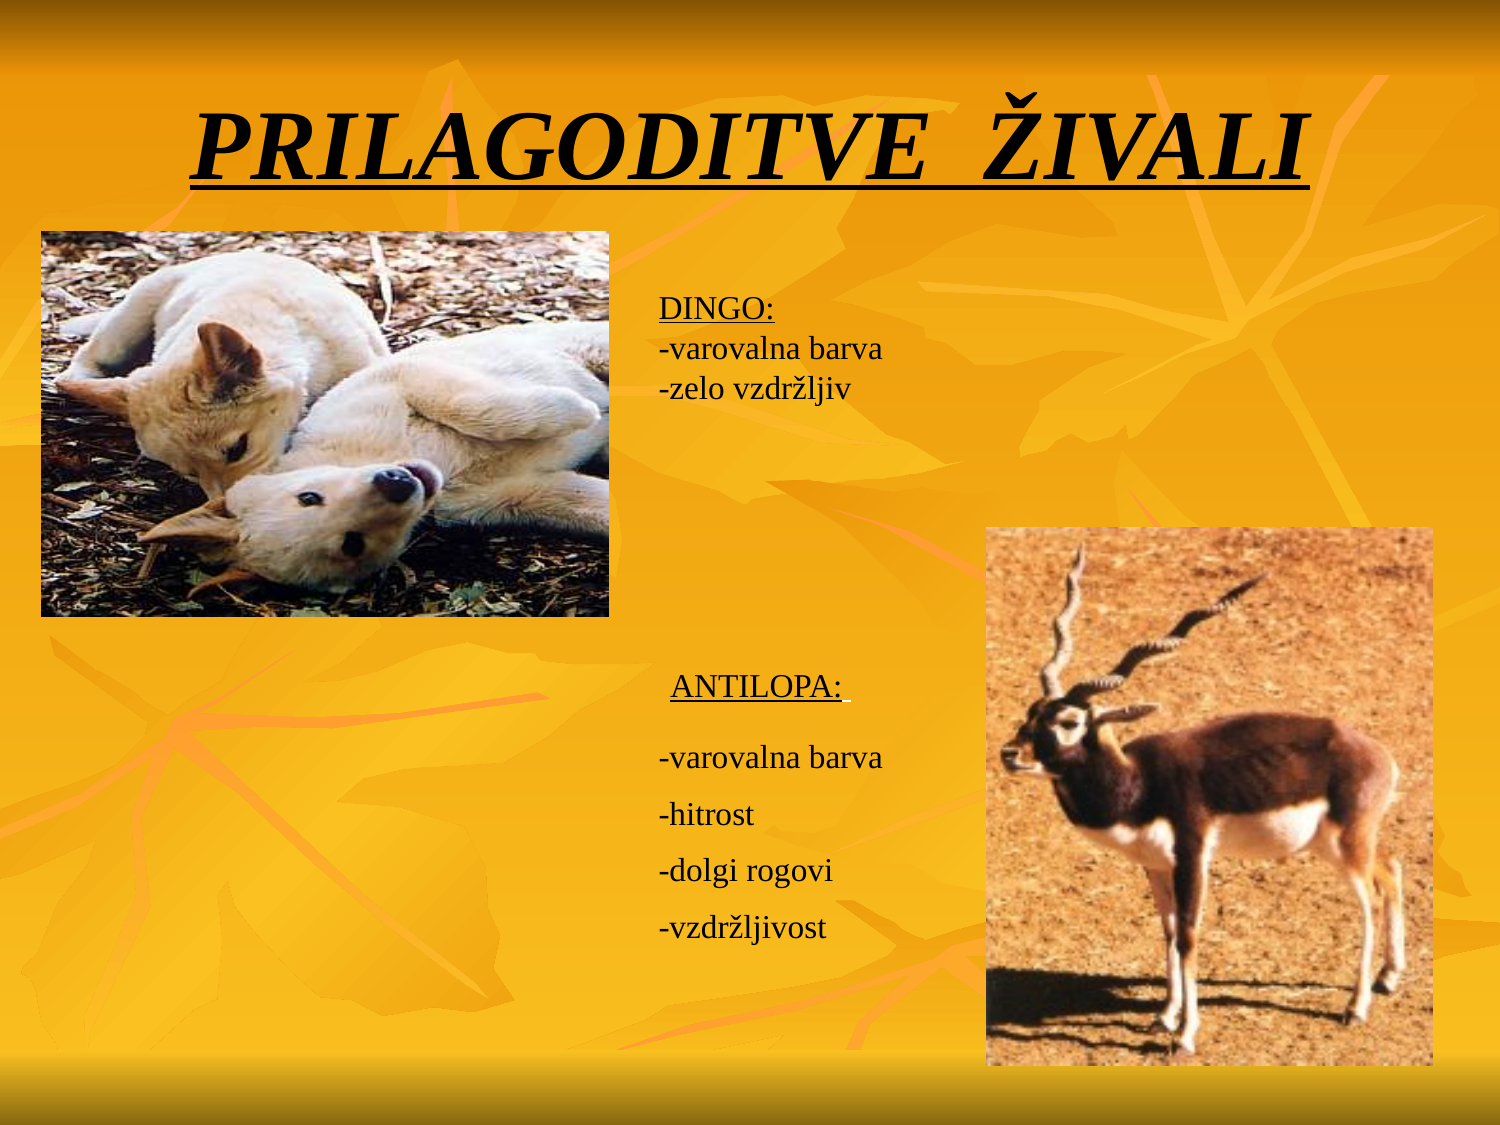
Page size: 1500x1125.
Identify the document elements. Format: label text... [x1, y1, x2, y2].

picture [41, 231, 609, 617]
text_box -varovalna barva -hitrost -dolgi rogovi -vzdržljivost [643, 727, 1022, 953]
text_box DINGO: -varovalna barva -zelo vzdržljiv [643, 278, 1282, 414]
title PRILAGODITVE ŽIVALI [75, 45, 1425, 234]
picture [986, 527, 1433, 1066]
text_box ANTILOPA: [655, 656, 1105, 712]
